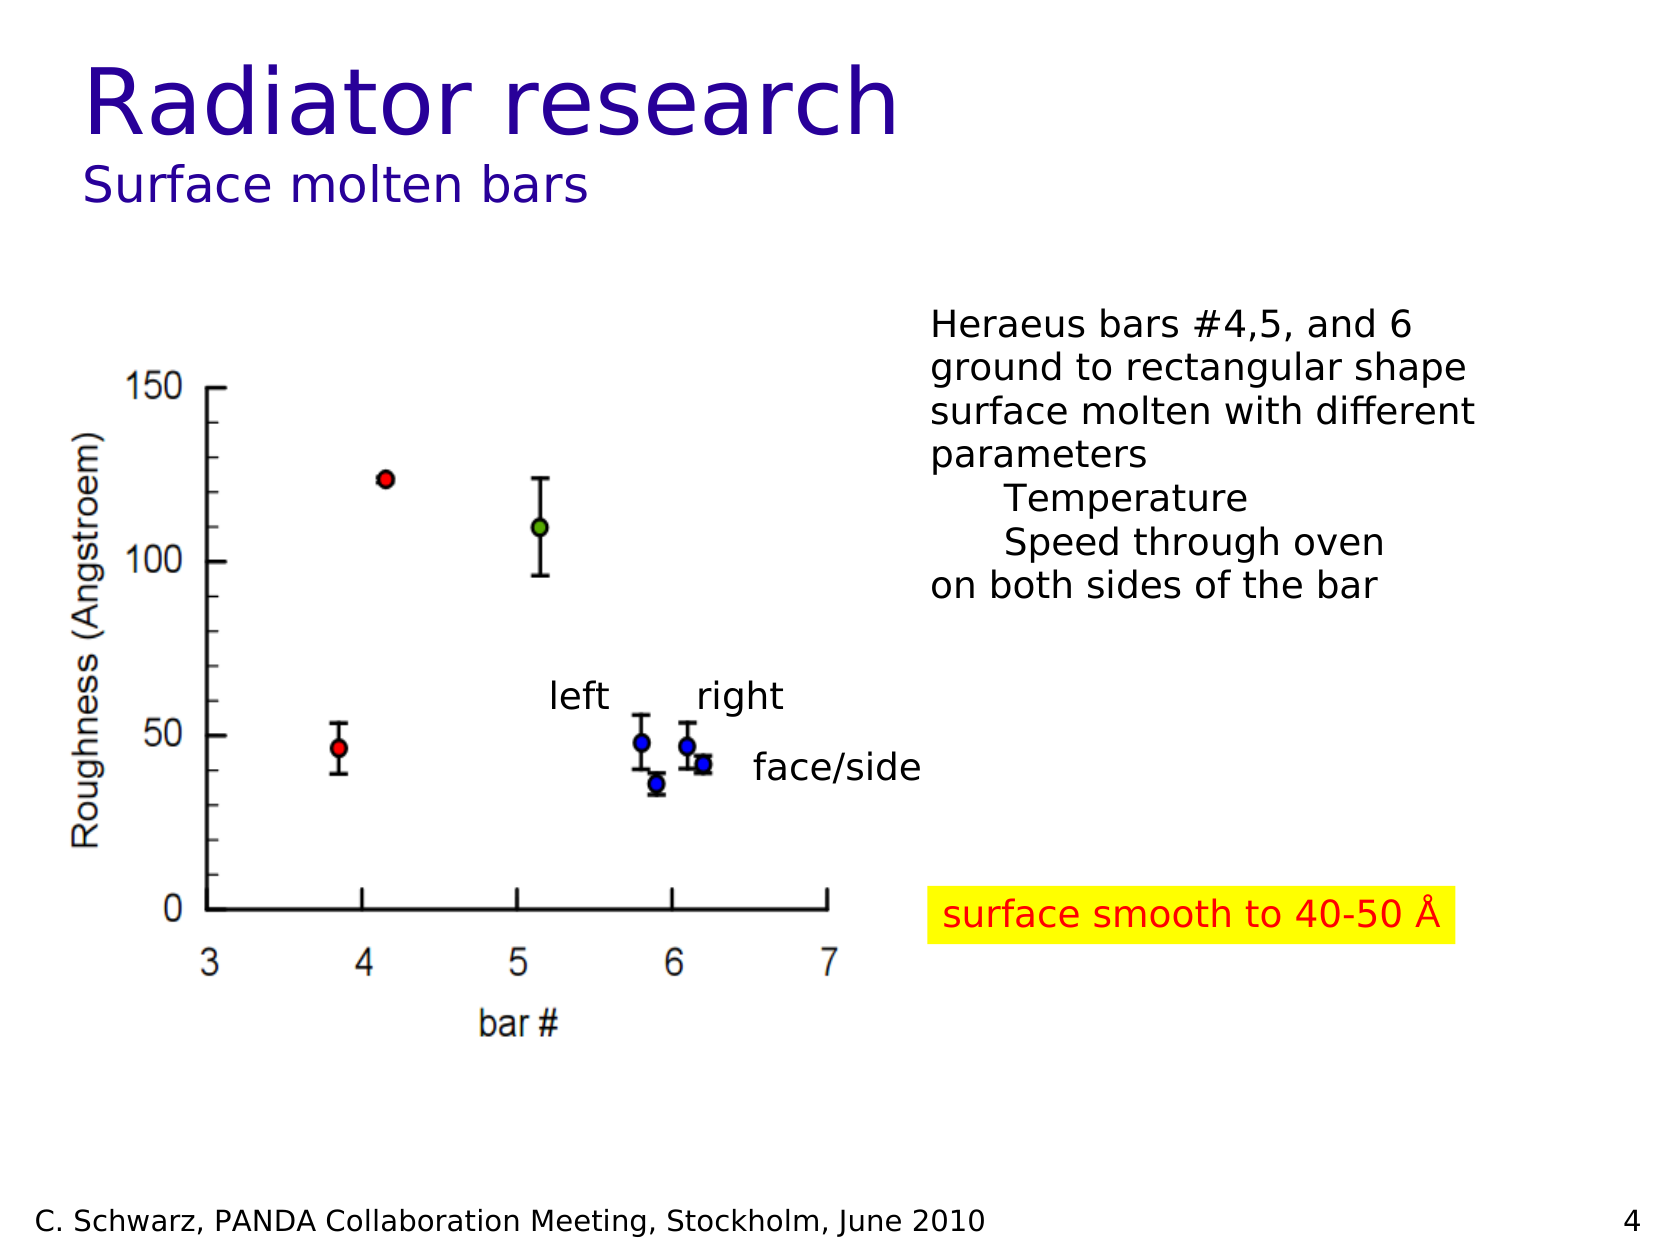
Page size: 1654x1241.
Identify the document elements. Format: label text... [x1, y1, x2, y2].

picture [29, 324, 1004, 1063]
text_box Heraeus bars #4,5, and 6 ground to rectangular shape surface molten with different parameters Temperature Speed through oven on both sides of the bar [915, 295, 1492, 659]
text_box surface smooth to 40-50 Å [927, 885, 1447, 945]
title Radiator research Surface molten bars [82, 49, 1571, 215]
text_box left right [533, 667, 798, 726]
text_box face/side [738, 738, 934, 797]
